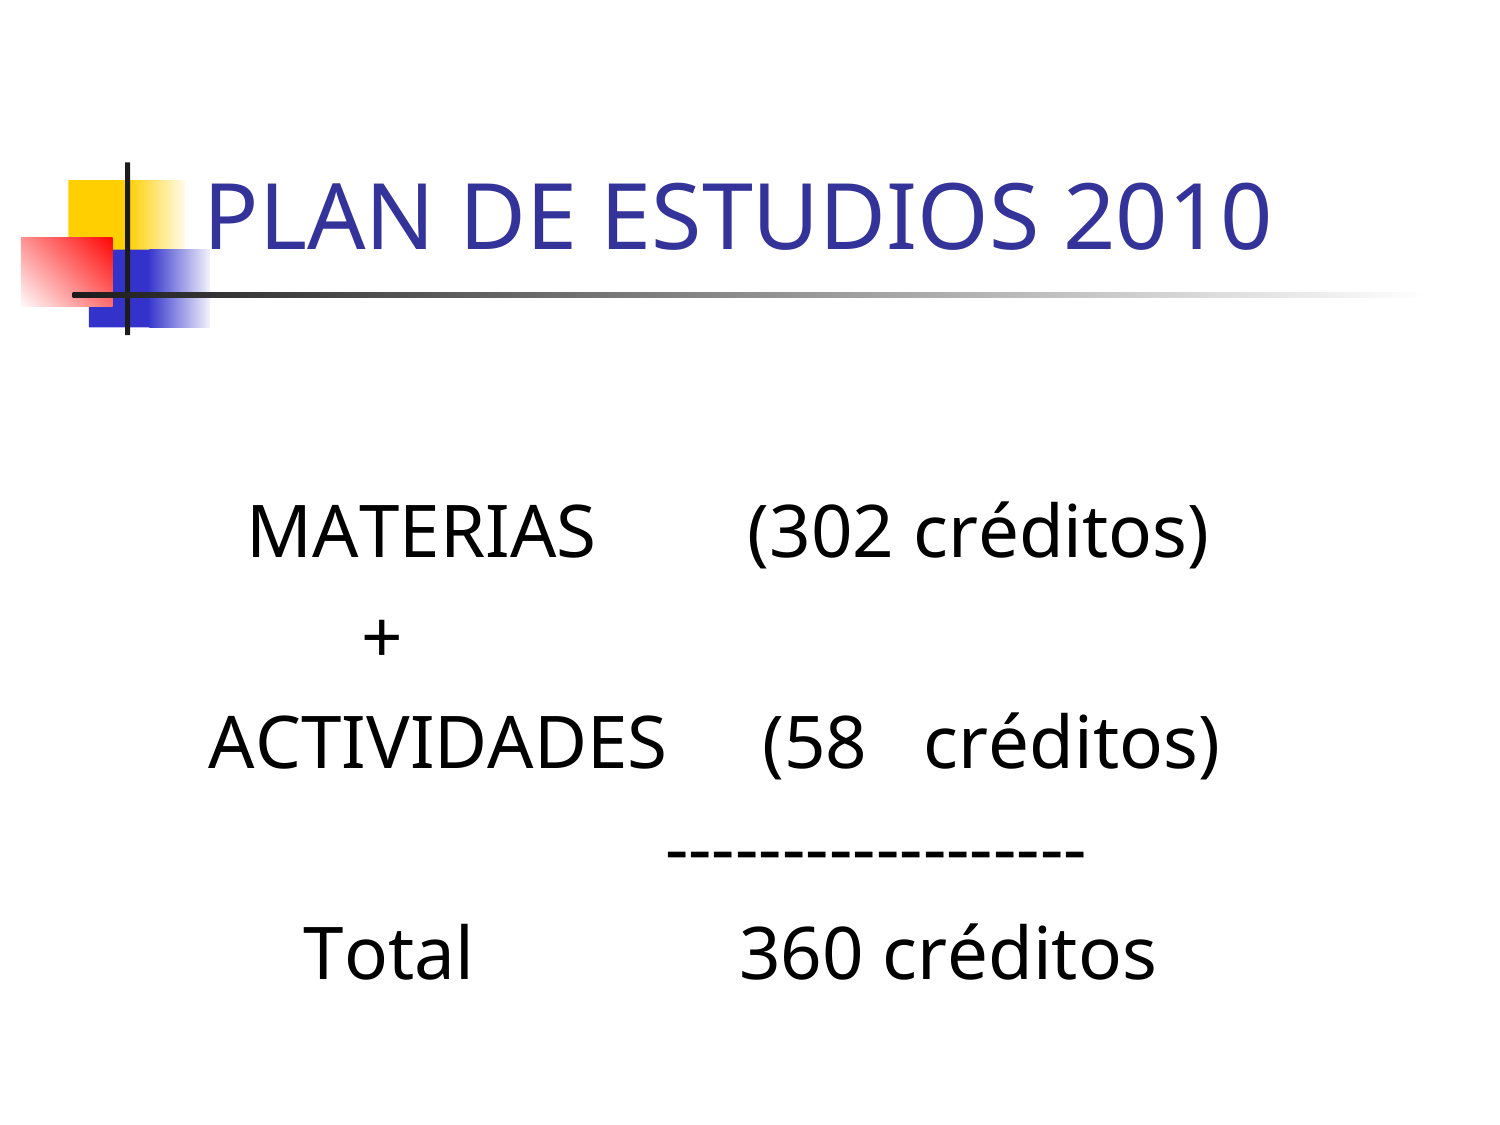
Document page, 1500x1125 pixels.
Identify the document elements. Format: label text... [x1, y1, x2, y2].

list MATERIAS (302 créditos) + ACTIVIDADES (58 créditos) ------------------ Total 360 créditos [193, 331, 1469, 1007]
title PLAN DE ESTUDIOS 2010 [188, 35, 1468, 276]
